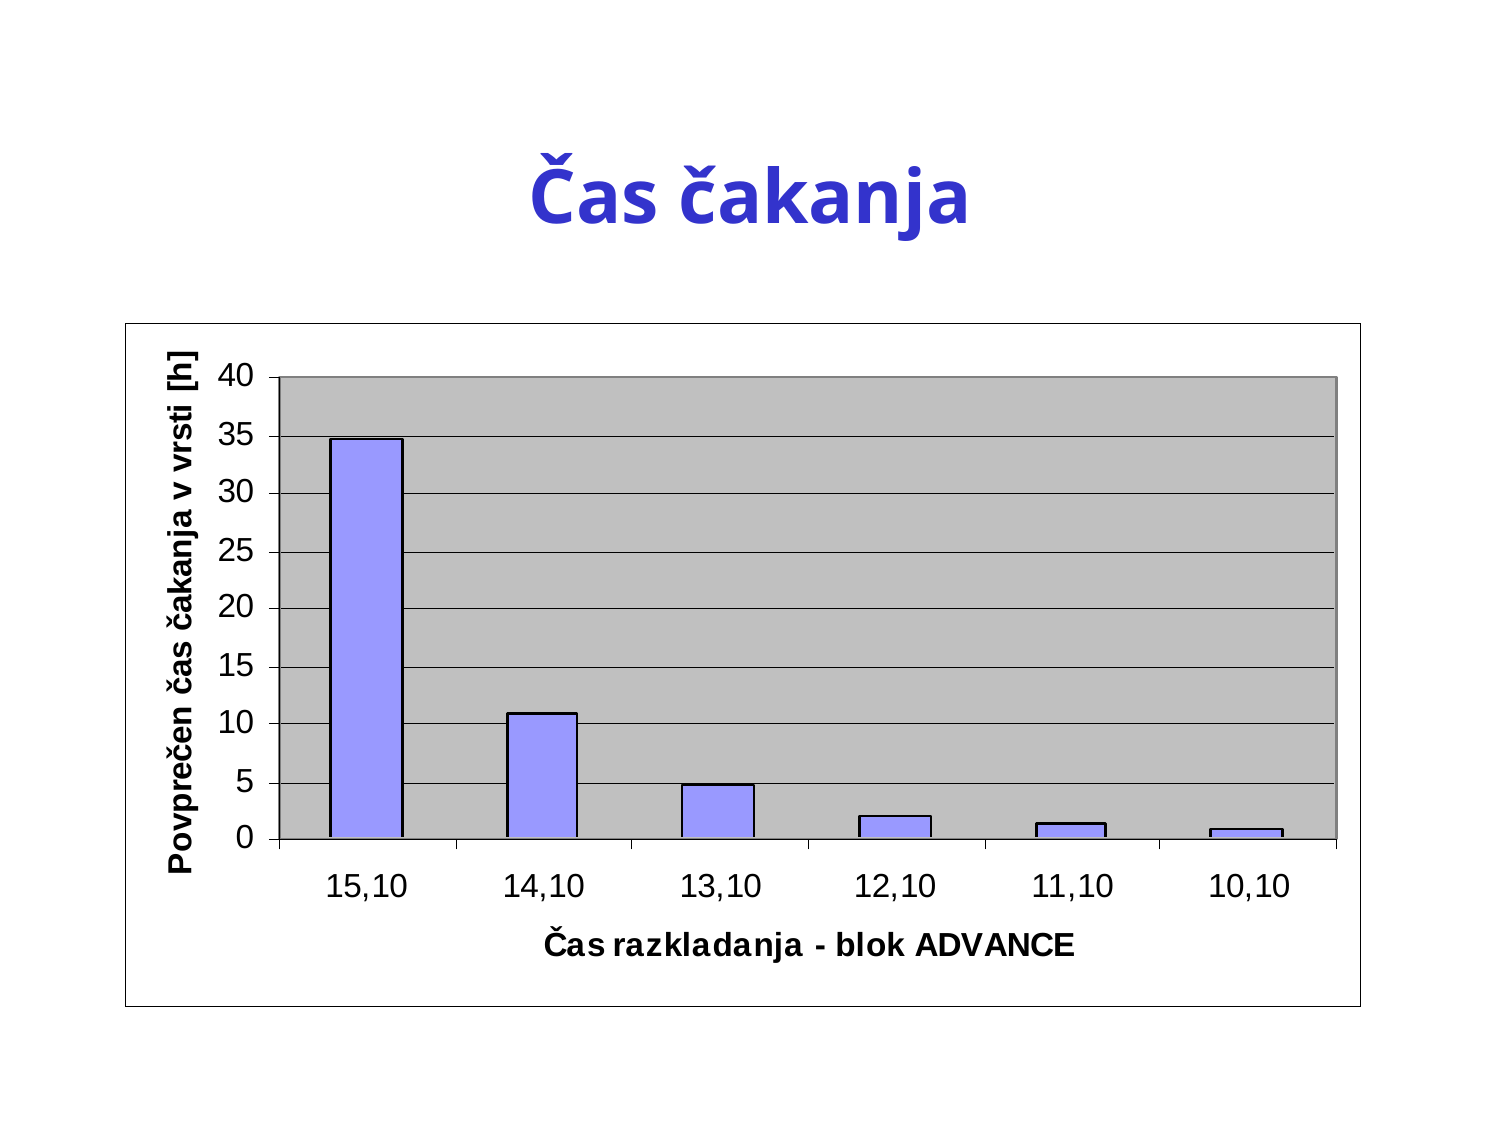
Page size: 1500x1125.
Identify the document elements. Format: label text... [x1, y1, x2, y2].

chart [112, 310, 1375, 1019]
title Čas čakanja [112, 99, 1388, 288]
